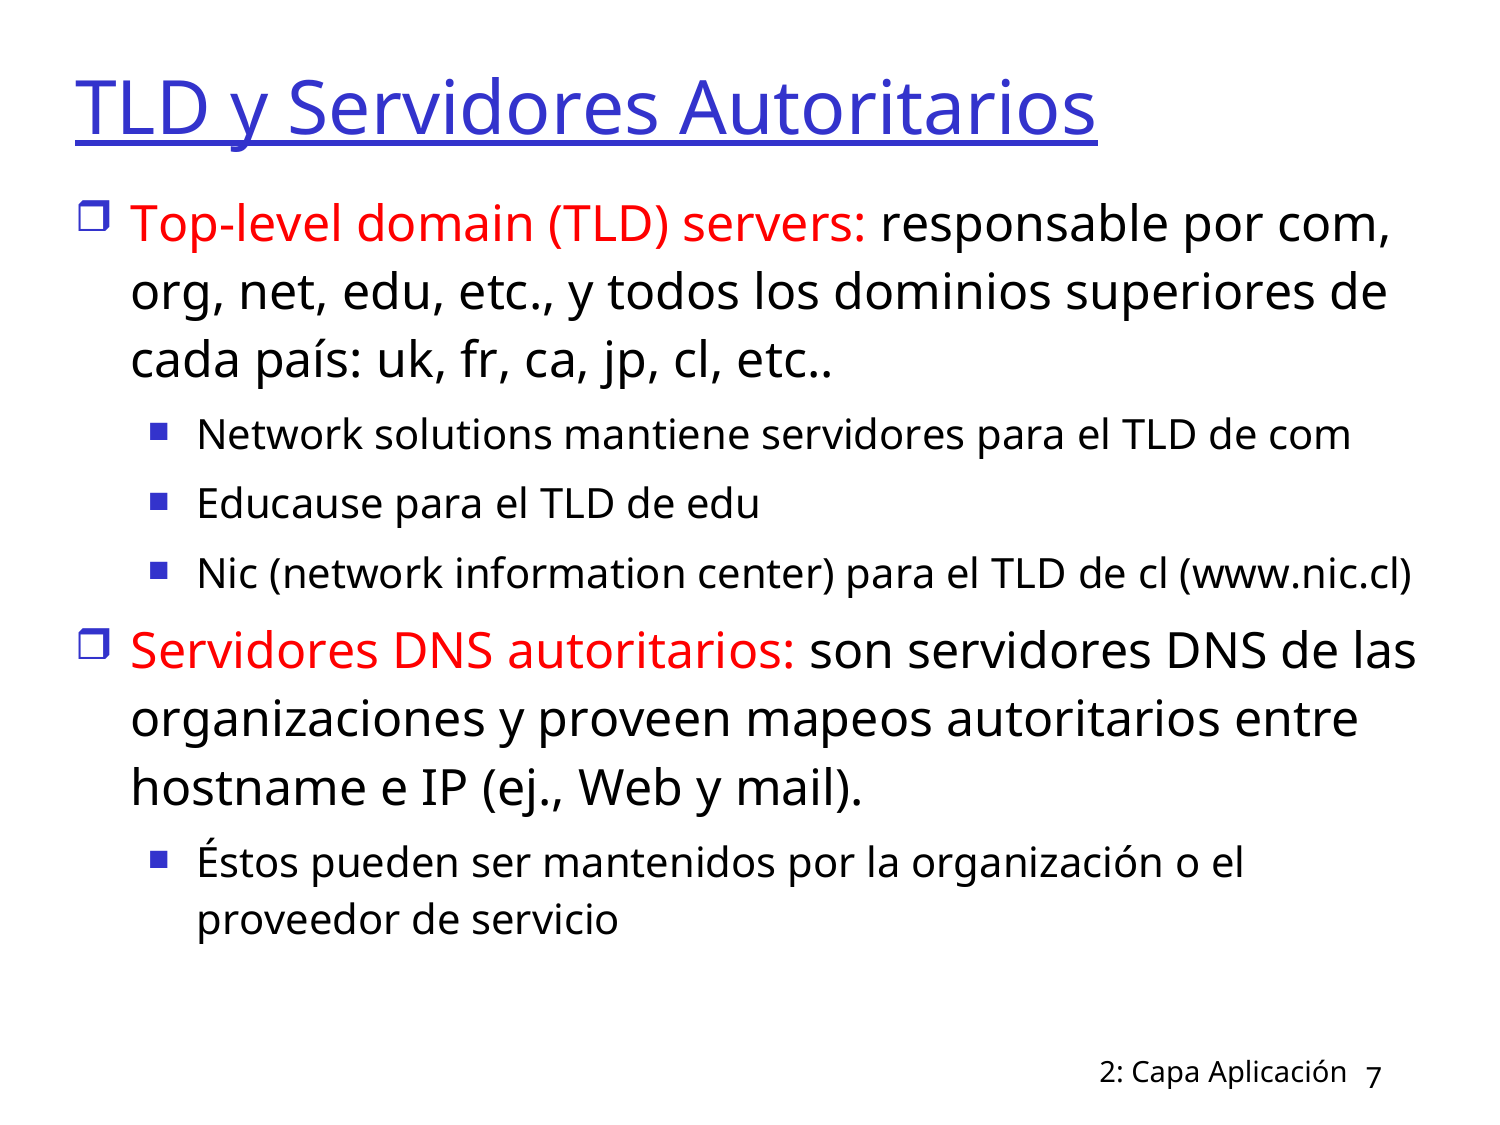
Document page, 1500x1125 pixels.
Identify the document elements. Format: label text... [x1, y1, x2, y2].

list Top-level domain (TLD) servers: responsable por com, org, net, edu, etc., y todos los dominios superiores de cada país: uk, fr, ca, jp, cl, etc.. Network solutions mantiene servidores para el TLD de com Educause para el TLD de edu Nic (network information center) para el TLD de cl (www.nic.cl)‏ Servidores DNS autoritarios: son servidores DNS de las organizaciones y proveen mapeos autoritarios entre hostname e IP (ej., Web y mail). Éstos pueden ser mantenidos por la organización o el proveedor de servicio [75, 187, 1426, 941]
title TLD y Servidores Autoritarios [75, 23, 1426, 187]
